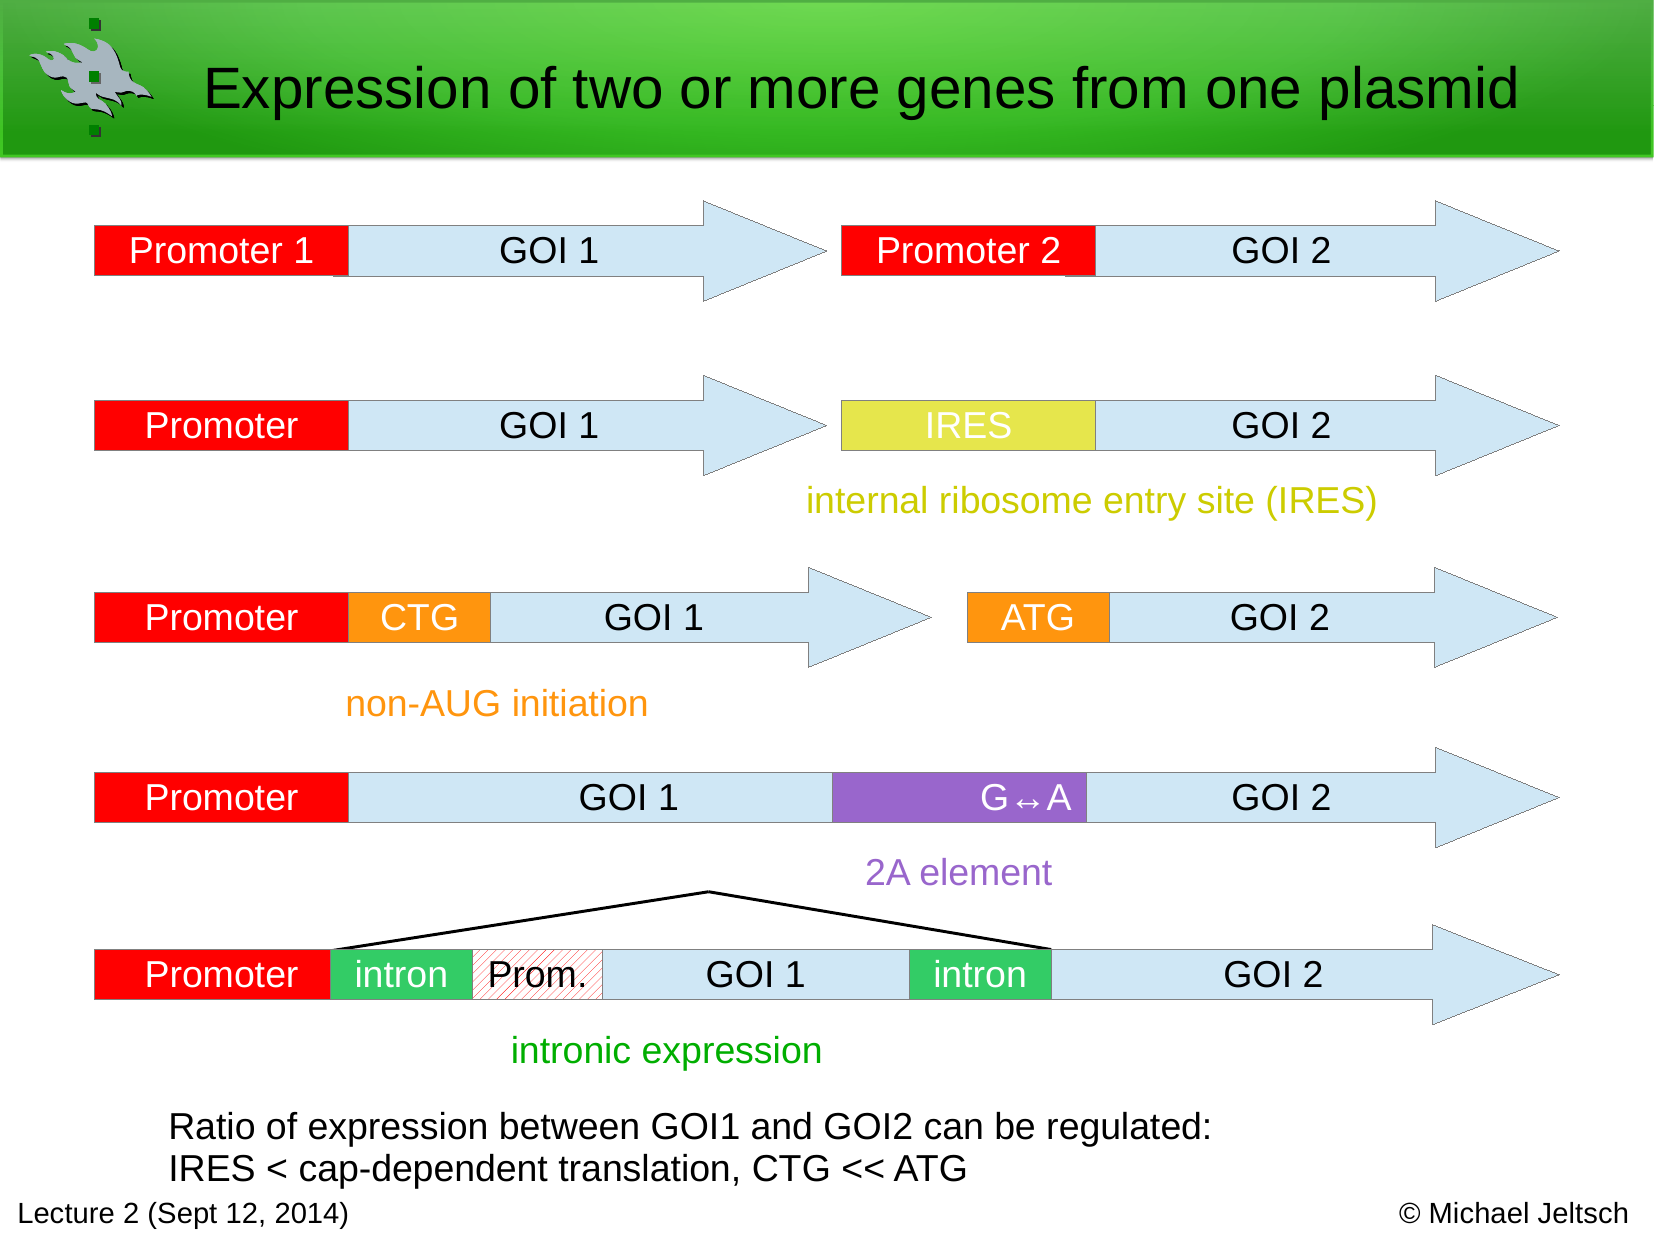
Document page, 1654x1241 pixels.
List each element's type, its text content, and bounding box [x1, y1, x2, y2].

text_box GOI 1 [333, 200, 827, 302]
text_box GOI 2 [1087, 747, 1560, 848]
text_box internal ribosome entry site (IRES) [791, 472, 1394, 530]
text_box Promoter 2 [841, 225, 1096, 276]
text_box intronic expression [496, 1021, 839, 1079]
text_box GOI 2 [1065, 200, 1560, 302]
text_box Ratio of expression between GOI1 and GOI2 can be regulated: IRES < cap-dependent translation, CTG << ATG [153, 1098, 1230, 1198]
text_box G↔A [832, 772, 1087, 823]
text_box GOI 1 [349, 375, 827, 476]
text_box CTG [349, 592, 491, 643]
text_box non-AUG initiation [330, 675, 665, 733]
text_box Promoter [94, 772, 348, 823]
text_box GOI 2 [1052, 924, 1560, 1025]
text_box GOI 1 [491, 567, 932, 668]
text_box Promoter [94, 400, 349, 451]
text_box GOI 2 [1110, 567, 1558, 668]
text_box IRES [841, 400, 1096, 451]
text_box ATG [967, 592, 1110, 643]
text_box GOI 2 [1096, 375, 1560, 476]
text_box GOI 1 [603, 949, 909, 1000]
text_box intron [909, 949, 1052, 1000]
text_box GOI 1 [348, 772, 832, 823]
text_box Promoter [94, 949, 330, 1000]
title Expression of two or more genes from one plasmid [177, 35, 1548, 142]
text_box Promoter [94, 592, 349, 643]
text_box intron [330, 949, 473, 1000]
text_box Prom. [473, 949, 603, 1000]
text_box Promoter 1 [94, 225, 349, 276]
text_box 2A element [850, 844, 1068, 902]
